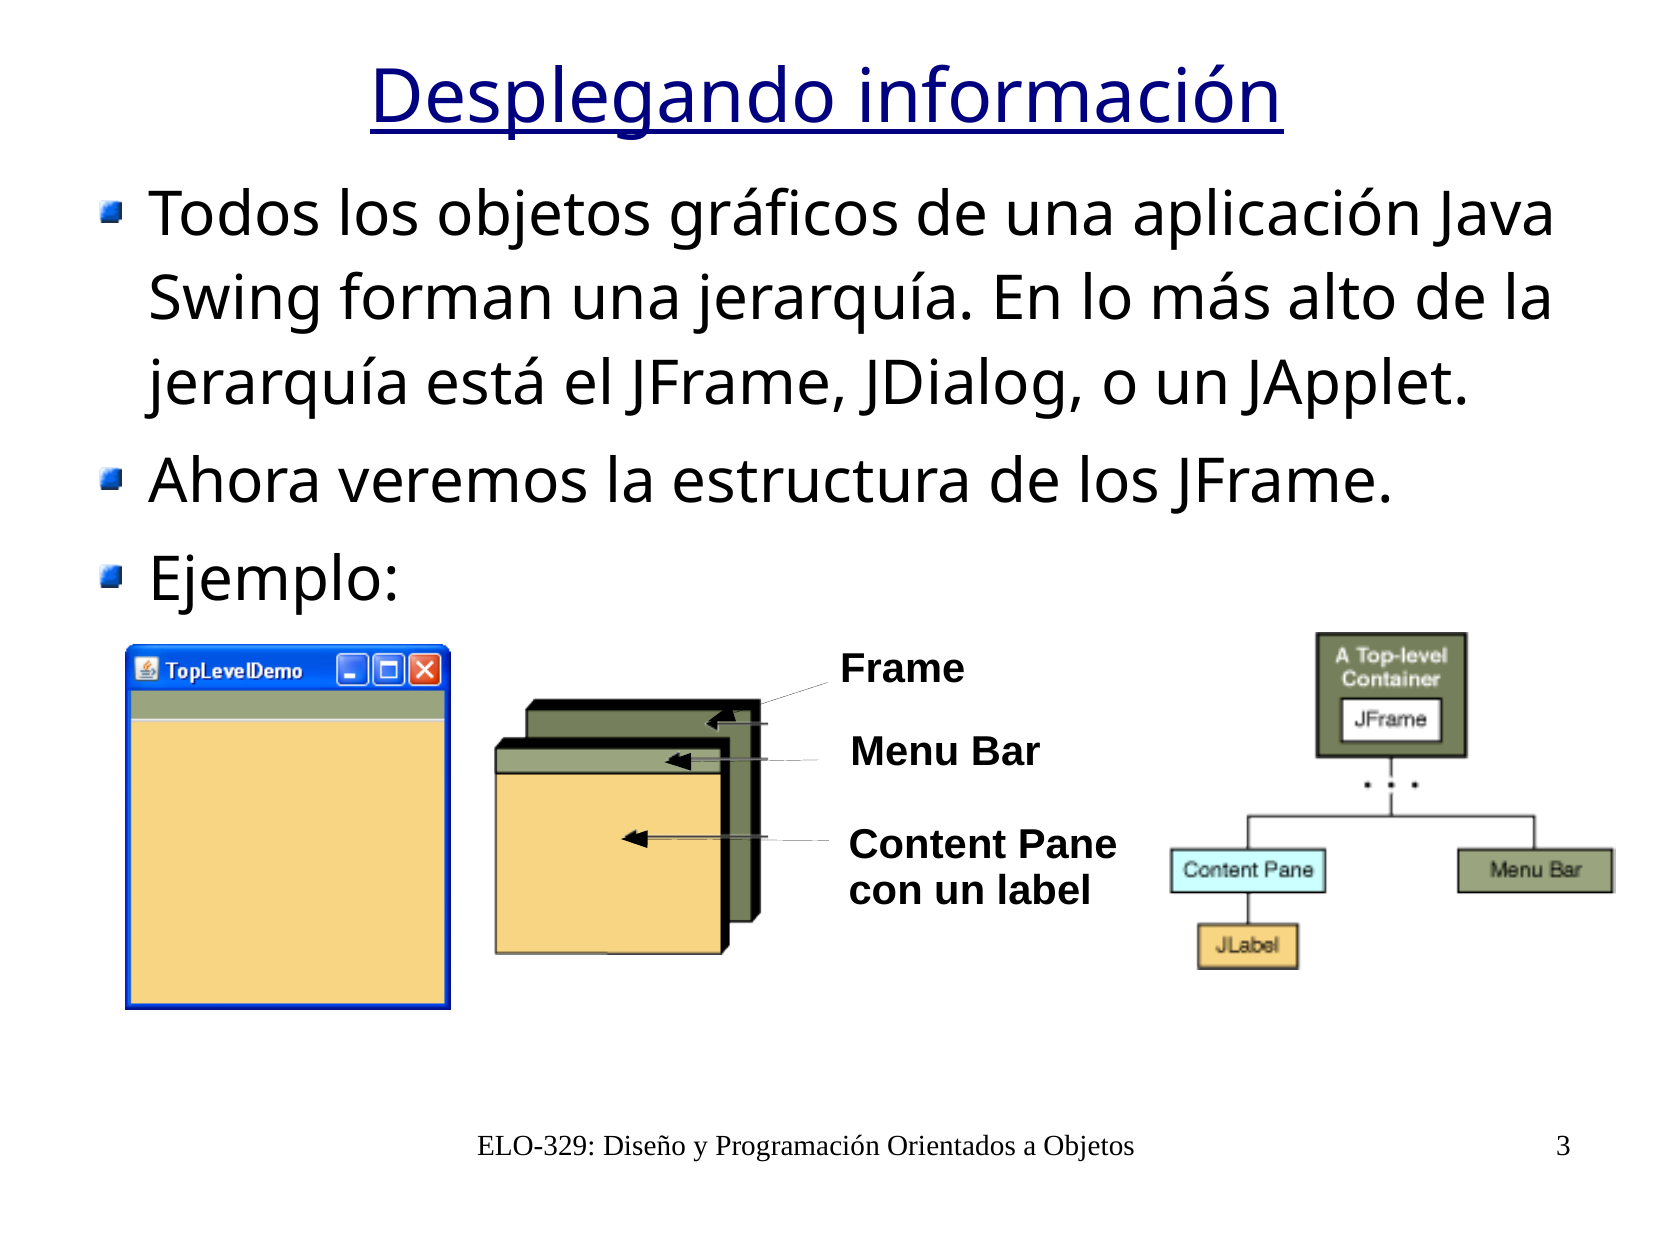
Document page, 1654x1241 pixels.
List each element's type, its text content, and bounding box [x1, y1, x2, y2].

text_box Frame [825, 637, 1005, 707]
text_box Content Pane con un label [833, 813, 1169, 937]
title Desplegando información [82, 43, 1571, 145]
list Todos los objetos gráficos de una aplicación Java Swing forman una jerarquía. En lo más alto de la jerarquía está el JFrame, JDialog, o un JApplet. Ahora veremos la estructura de los JFrame. Ejemplo: [82, 169, 1571, 682]
picture [125, 644, 451, 1011]
picture [1169, 632, 1616, 970]
text_box Menu Bar [835, 720, 1100, 789]
picture [494, 698, 769, 955]
